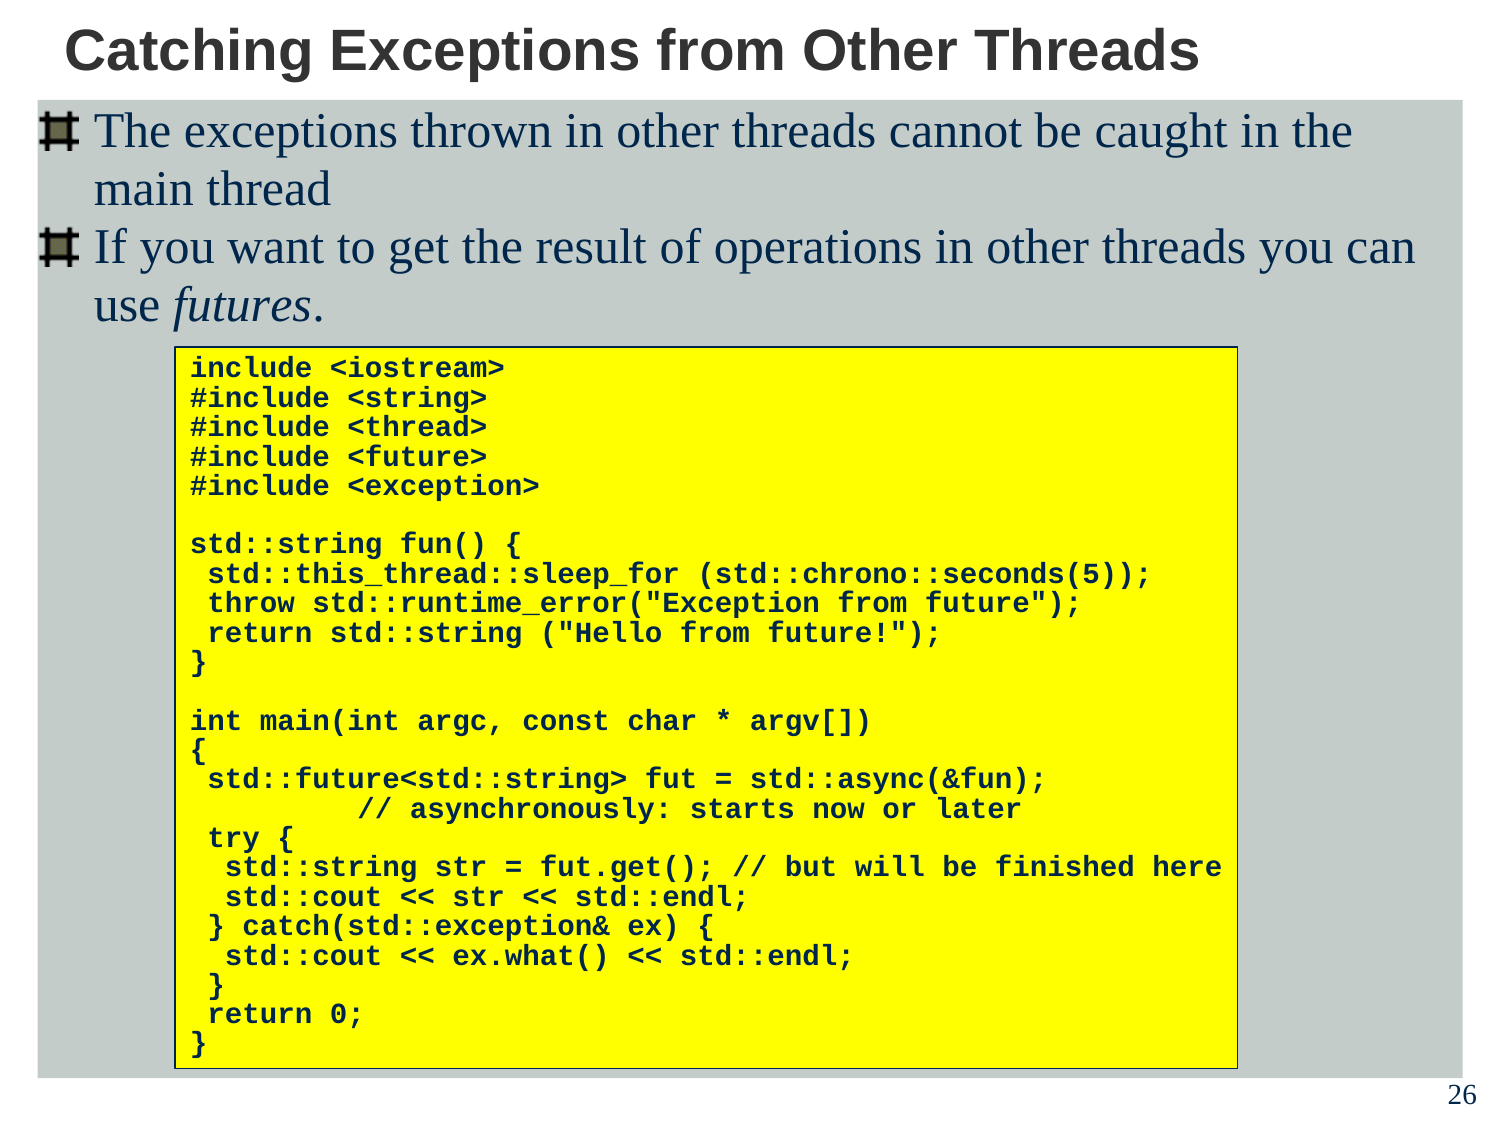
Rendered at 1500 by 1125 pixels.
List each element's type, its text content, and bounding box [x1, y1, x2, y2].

title Catching Exceptions from Other Threads [50, 0, 1450, 91]
text_box include <iostream> #include <string> #include <thread> #include <future> #include <exception> std::string fun() { std::this_thread::sleep_for (std::chrono::seconds(5)); throw std::runtime_error("Exception from future"); return std::string ("Hello from future!"); } int main(int argc, const char * argv[]) { std::future<std::string> fut = std::async(&fun); // asynchronously: starts now or later try { std::string str = fut.get(); // but will be finished here std::cout << str << std::endl; } catch(std::exception& ex) { std::cout << ex.what() << std::endl; } return 0; } [175, 346, 1238, 1071]
list The exceptions thrown in other threads cannot be caught in the main thread If you want to get the result of operations in other threads you can use futures. [37, 99, 1463, 1079]
